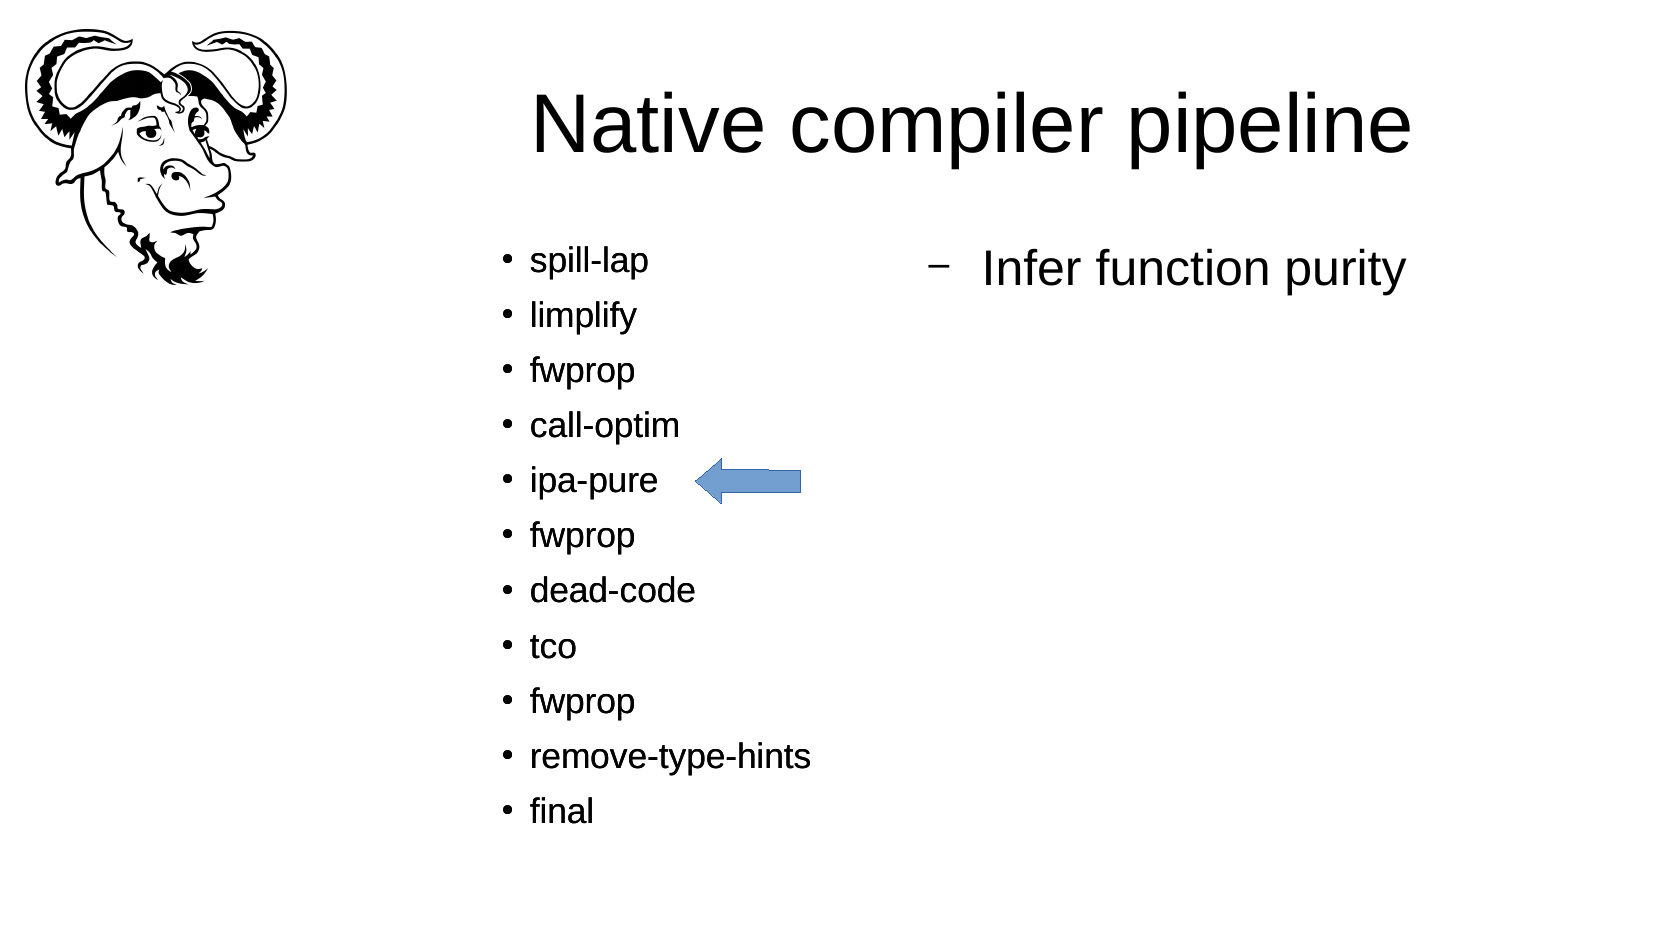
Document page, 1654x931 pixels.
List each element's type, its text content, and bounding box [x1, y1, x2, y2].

list spill-lap limplify fwprop call-optim ipa-pure fwprop dead-code tco fwprop remove-type-hints final [492, 240, 840, 841]
title Native compiler pipeline [426, 37, 1518, 211]
picture [25, 29, 287, 285]
list Infer function purity [840, 240, 1654, 841]
